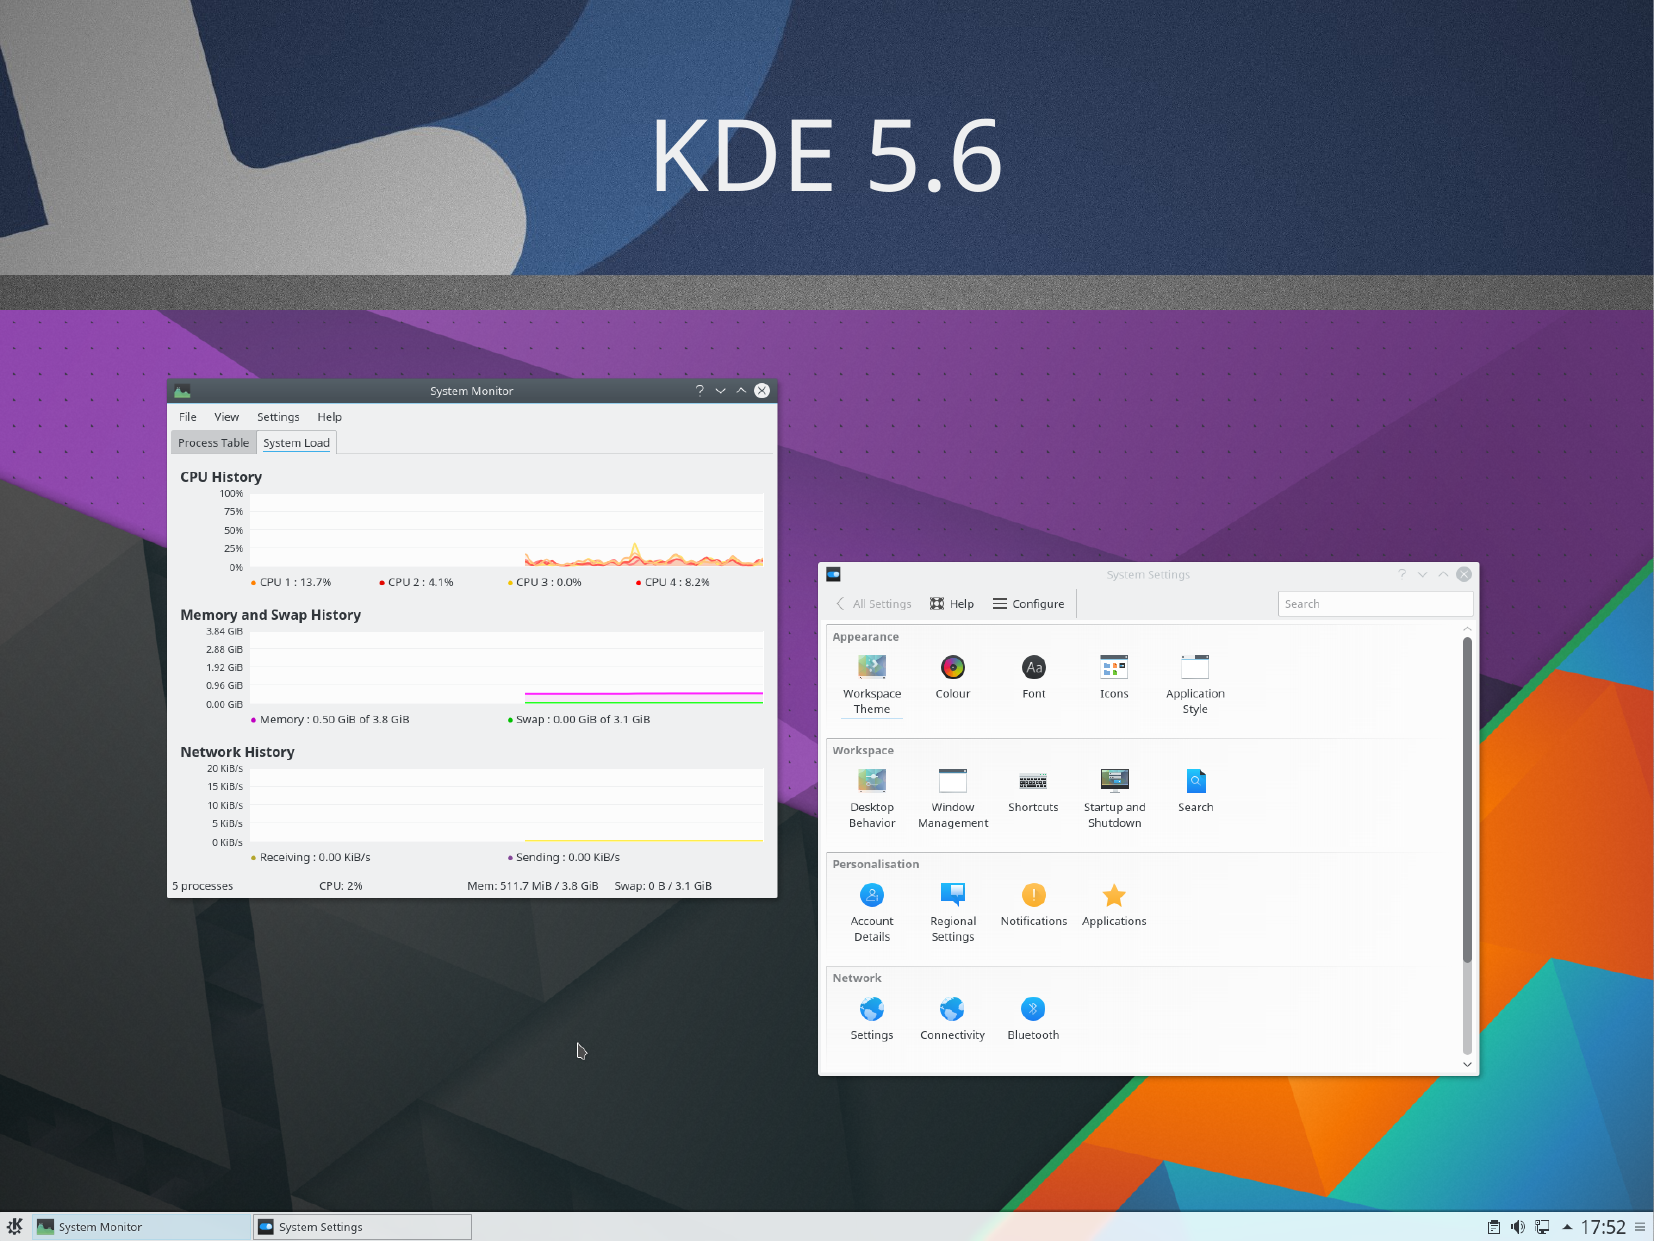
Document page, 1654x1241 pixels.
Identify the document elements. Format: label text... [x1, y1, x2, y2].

title KDE 5.6 [82, 49, 1571, 257]
picture [0, 0, 1654, 1241]
